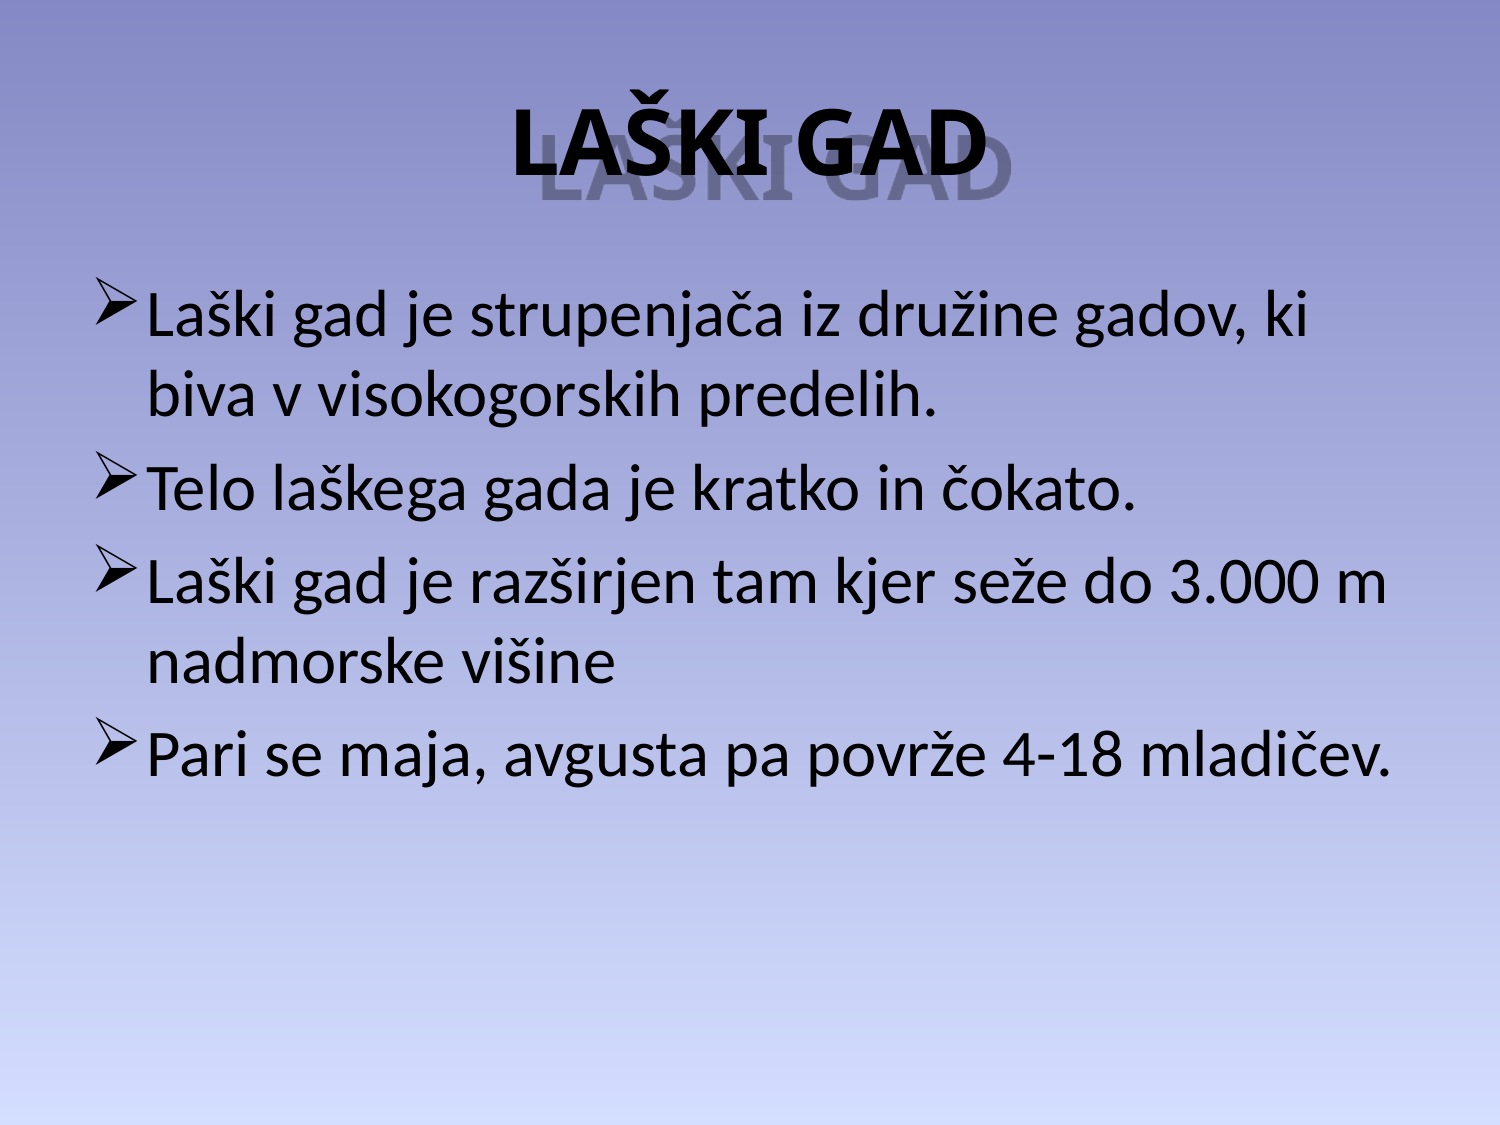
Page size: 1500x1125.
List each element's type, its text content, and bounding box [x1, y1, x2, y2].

list Laški gad je strupenjača iz družine gadov, ki biva v visokogorskih predelih. Telo laškega gada je kratko in čokato. Laški gad je razširjen tam kjer seže do 3.000 m nadmorske višine Pari se maja, avgusta pa povrže 4-18 mladičev. [75, 262, 1425, 1005]
title LAŠKI GAD [75, 45, 1425, 233]
